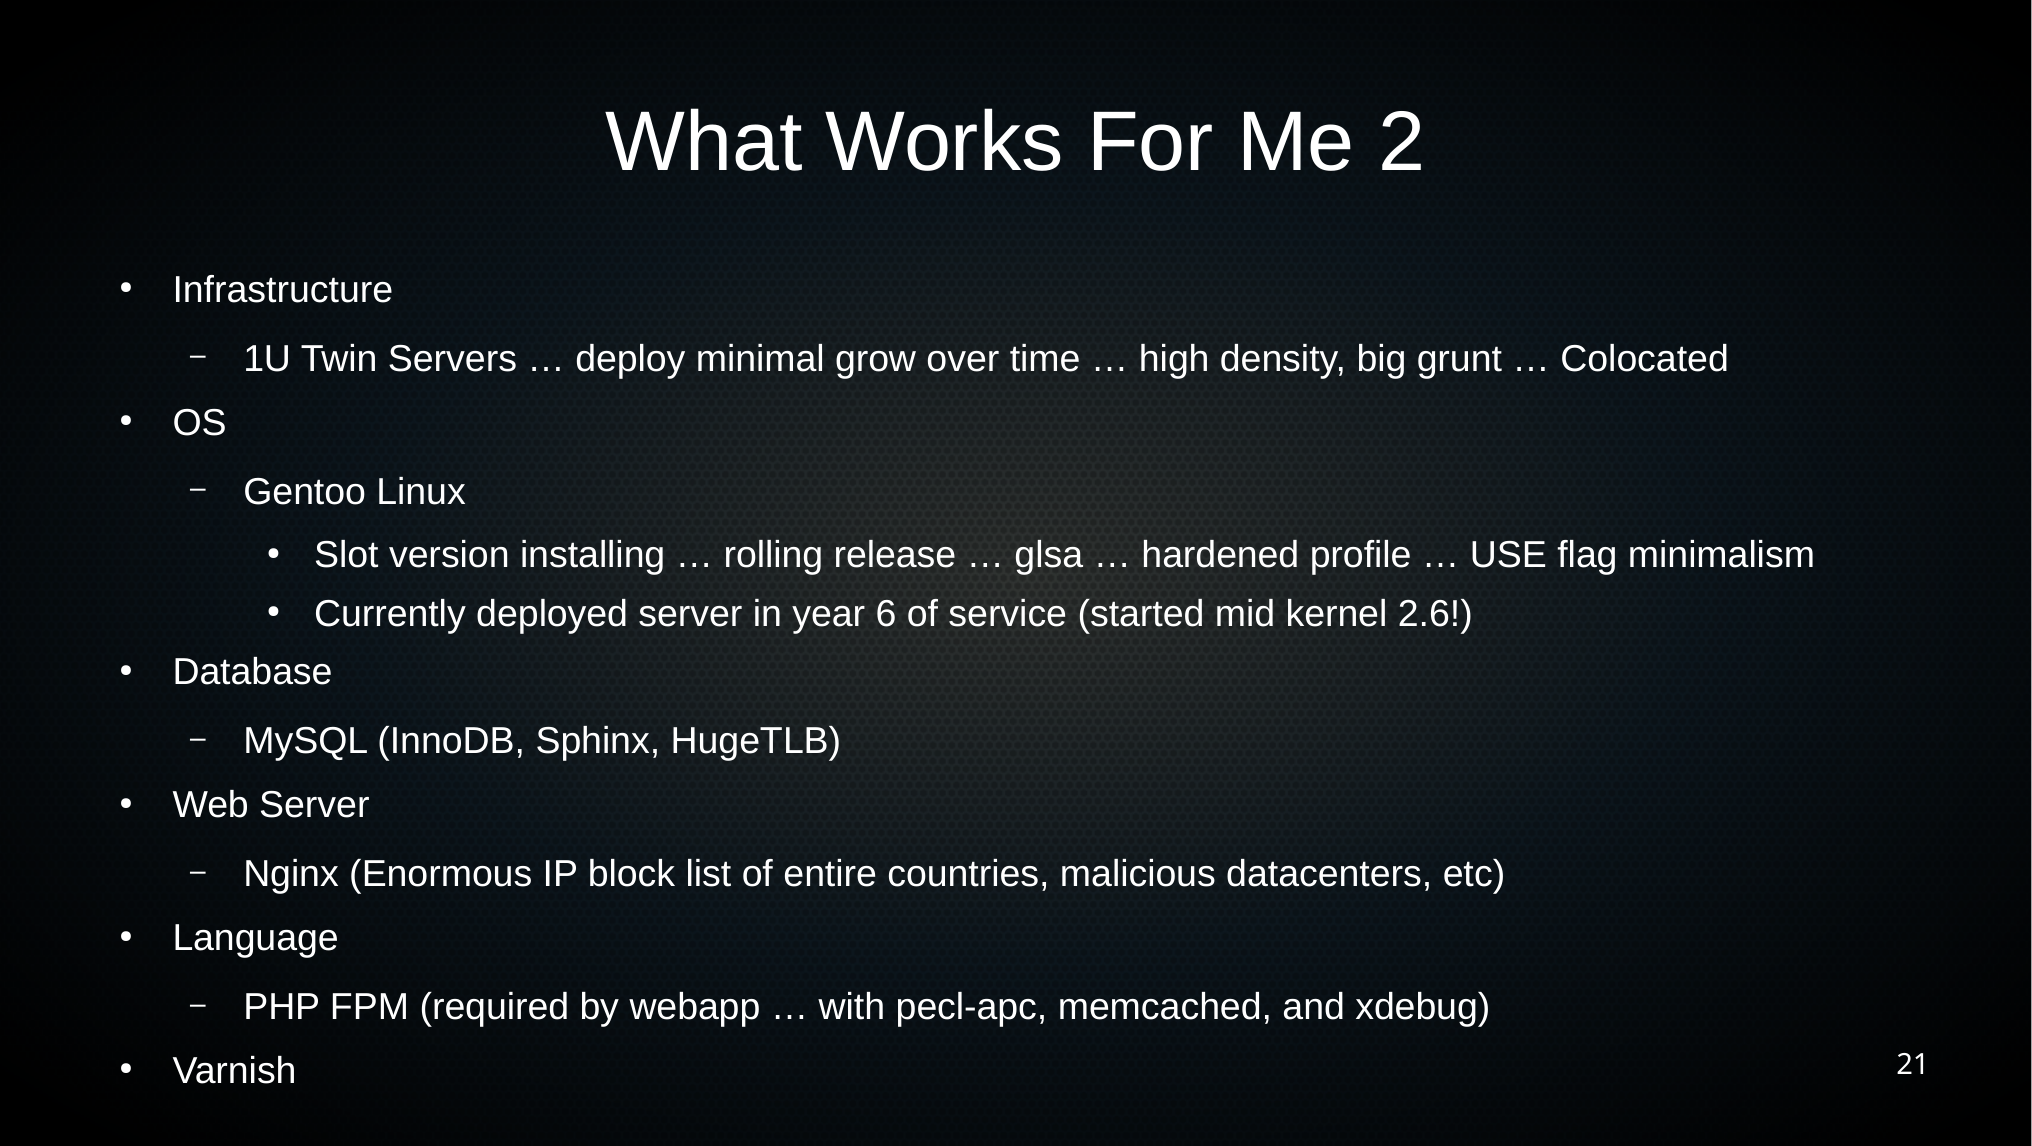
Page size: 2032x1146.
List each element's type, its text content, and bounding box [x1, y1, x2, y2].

title What Works For Me 2 [101, 45, 1930, 237]
list Infrastructure 1U Twin Servers … deploy minimal grow over time … high density, big grunt … Colocated OS Gentoo Linux Slot version installing … rolling release … glsa … hardened profile … USE flag minimalism Currently deployed server in year 6 of service (started mid kernel 2.6!) Database MySQL (InnoDB, Sphinx, HugeTLB) Web Server Nginx (Enormous IP block list of entire countries, malicious datacenters, etc) Language PHP FPM (required by webapp … with pecl-apc, memcached, and xdebug) Varnish [101, 268, 1890, 1025]
picture [0, 0, 2032, 1146]
